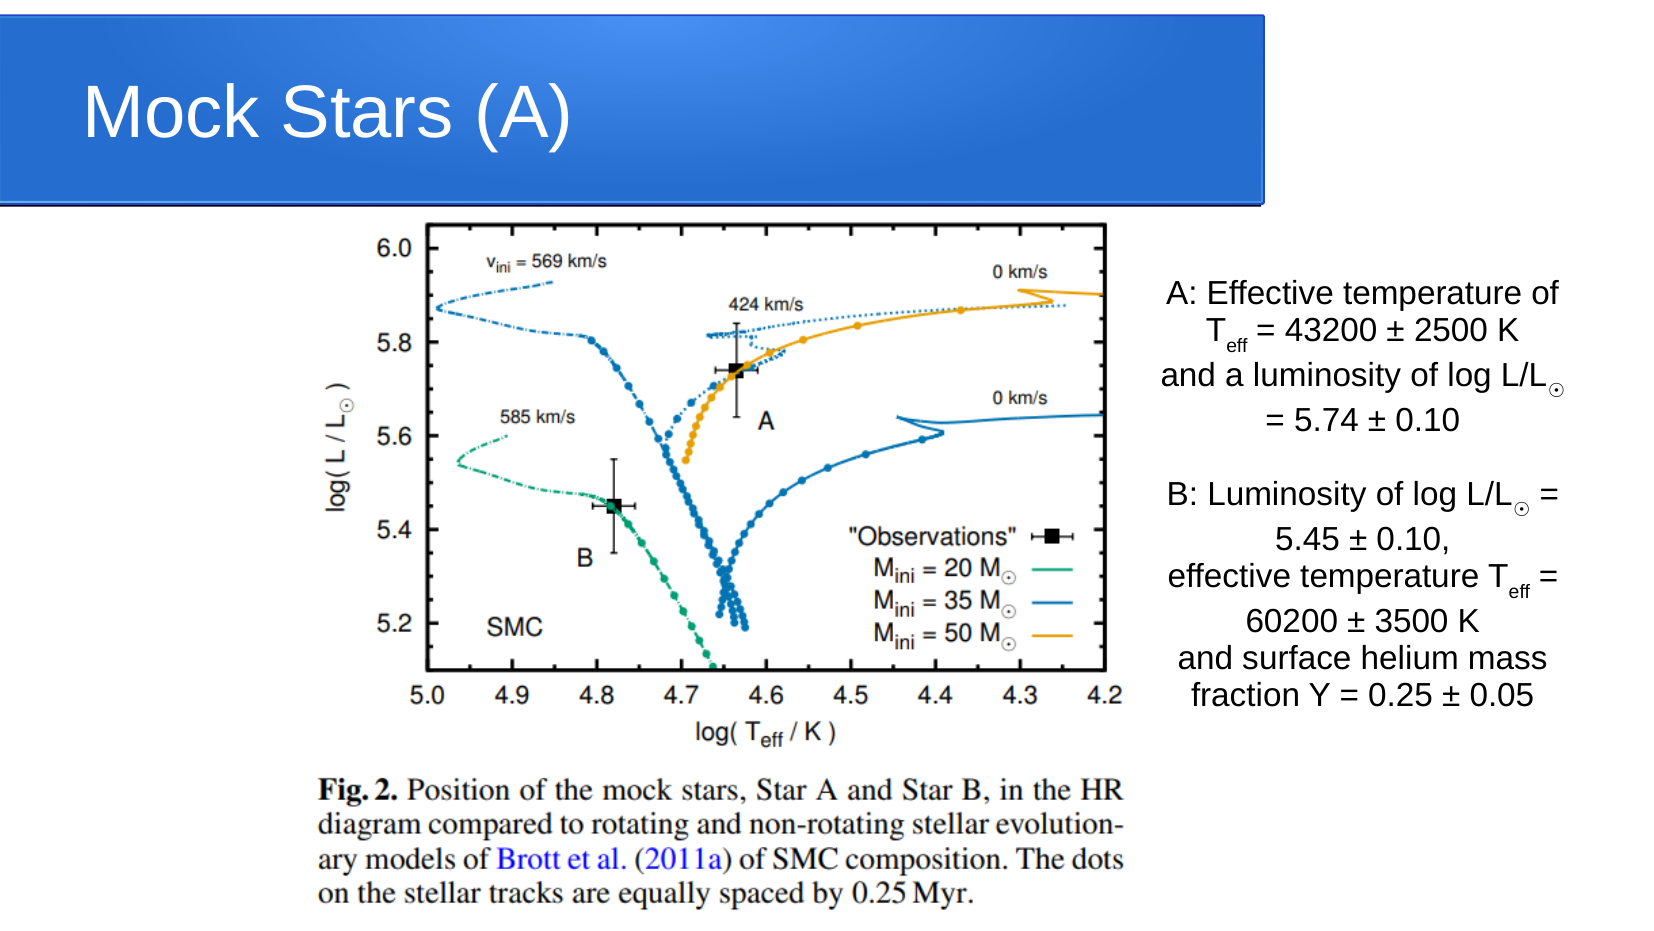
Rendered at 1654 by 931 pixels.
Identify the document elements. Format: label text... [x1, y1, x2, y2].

picture [295, 209, 1141, 931]
subtitle A: Effective temperature of Teff = 43200 ± 2500 K and a luminosity of log L/L☉ = 5.74 ± 0.10 B: Luminosity of log L/L☉ = 5.45 ± 0.10, effective temperature Teff = 60200 ± 3500 K and surface helium mass fraction Y = 0.25 ± 0.05 [1155, 224, 1571, 764]
title Mock Stars (A) [82, 35, 1235, 189]
